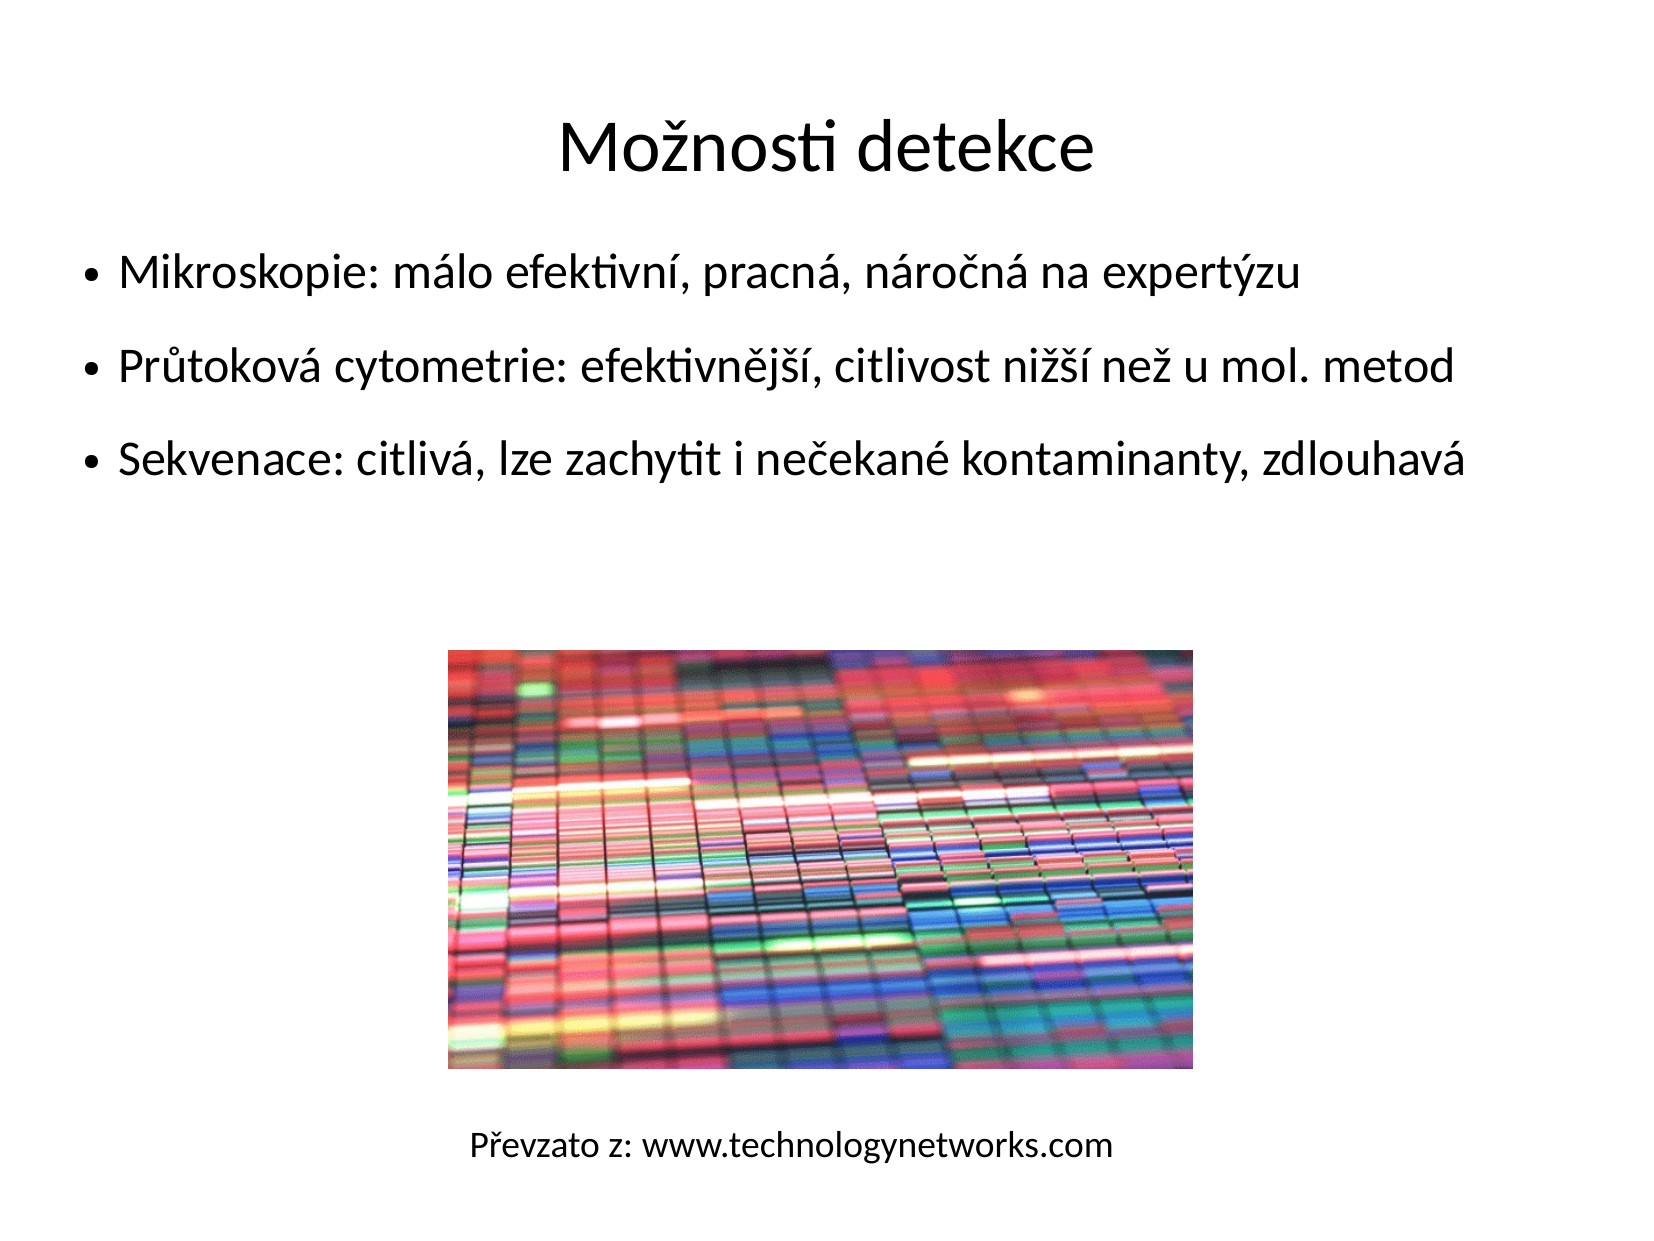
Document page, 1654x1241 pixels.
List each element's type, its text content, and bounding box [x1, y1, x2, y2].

text_box Převzato z: www.technologynetworks.com [454, 1122, 1130, 1175]
picture [448, 650, 1193, 1069]
title Možnosti detekce [82, 49, 1571, 231]
subtitle Mikroskopie: málo efektivní, pracná, náročná na expertýzu Průtoková cytometrie: efektivnější, citlivost nižší než u mol. metod Sekvenace: citlivá, lze zachytit i nečekané kontaminanty, zdlouhavá [82, 231, 1619, 951]
